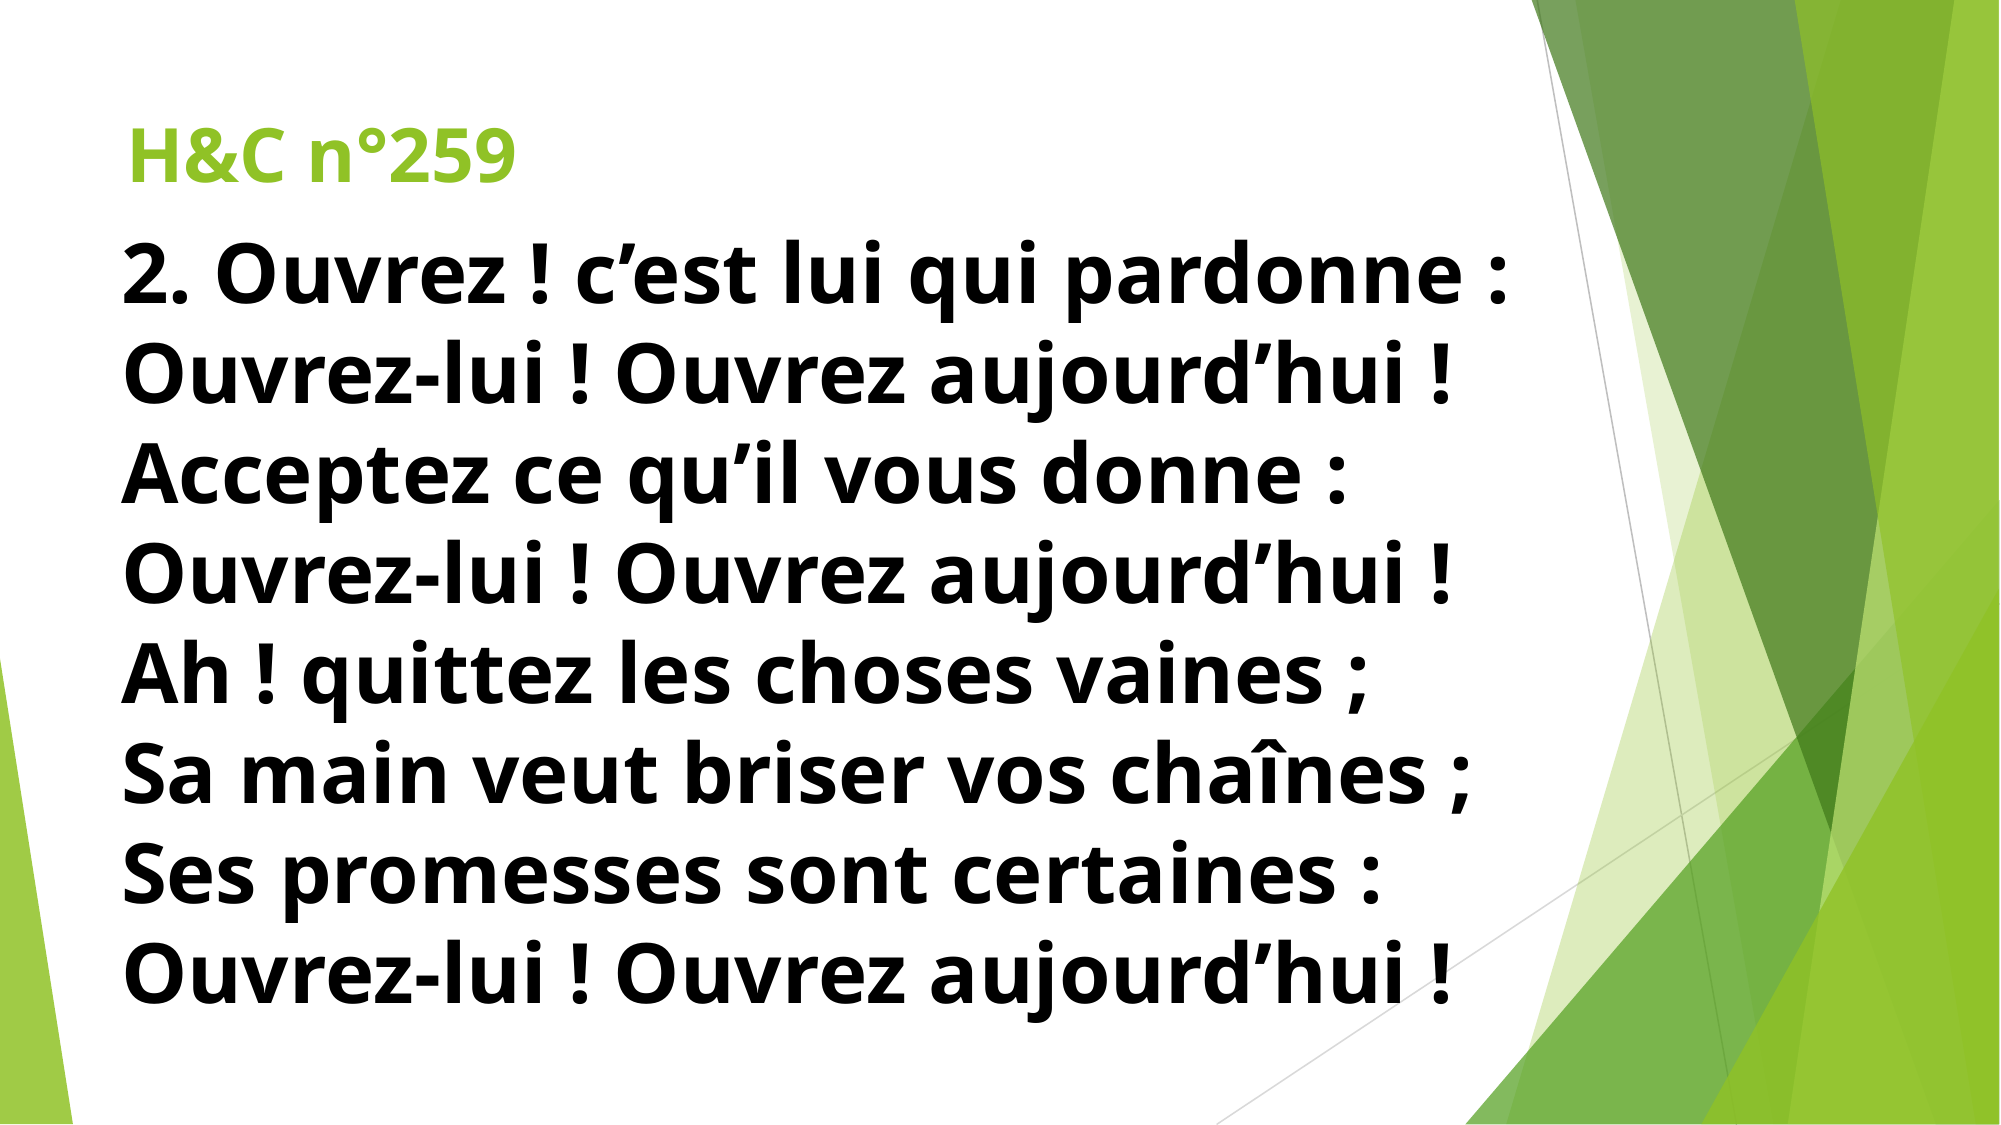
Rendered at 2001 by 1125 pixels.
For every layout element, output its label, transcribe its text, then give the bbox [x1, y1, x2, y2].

text_box 2. Ouvrez ! c’est lui qui pardonne : Ouvrez-lui ! Ouvrez aujourd’hui ! Acceptez ce qu’il vous donne : Ouvrez-lui ! Ouvrez aujourd’hui ! Ah ! quittez les choses vaines ; Sa main veut briser vos chaînes ; Ses promesses sont certaines : Ouvrez-lui ! Ouvrez aujourd’hui ! [106, 213, 1973, 1037]
text_box H&C n°259 [111, 99, 1522, 213]
